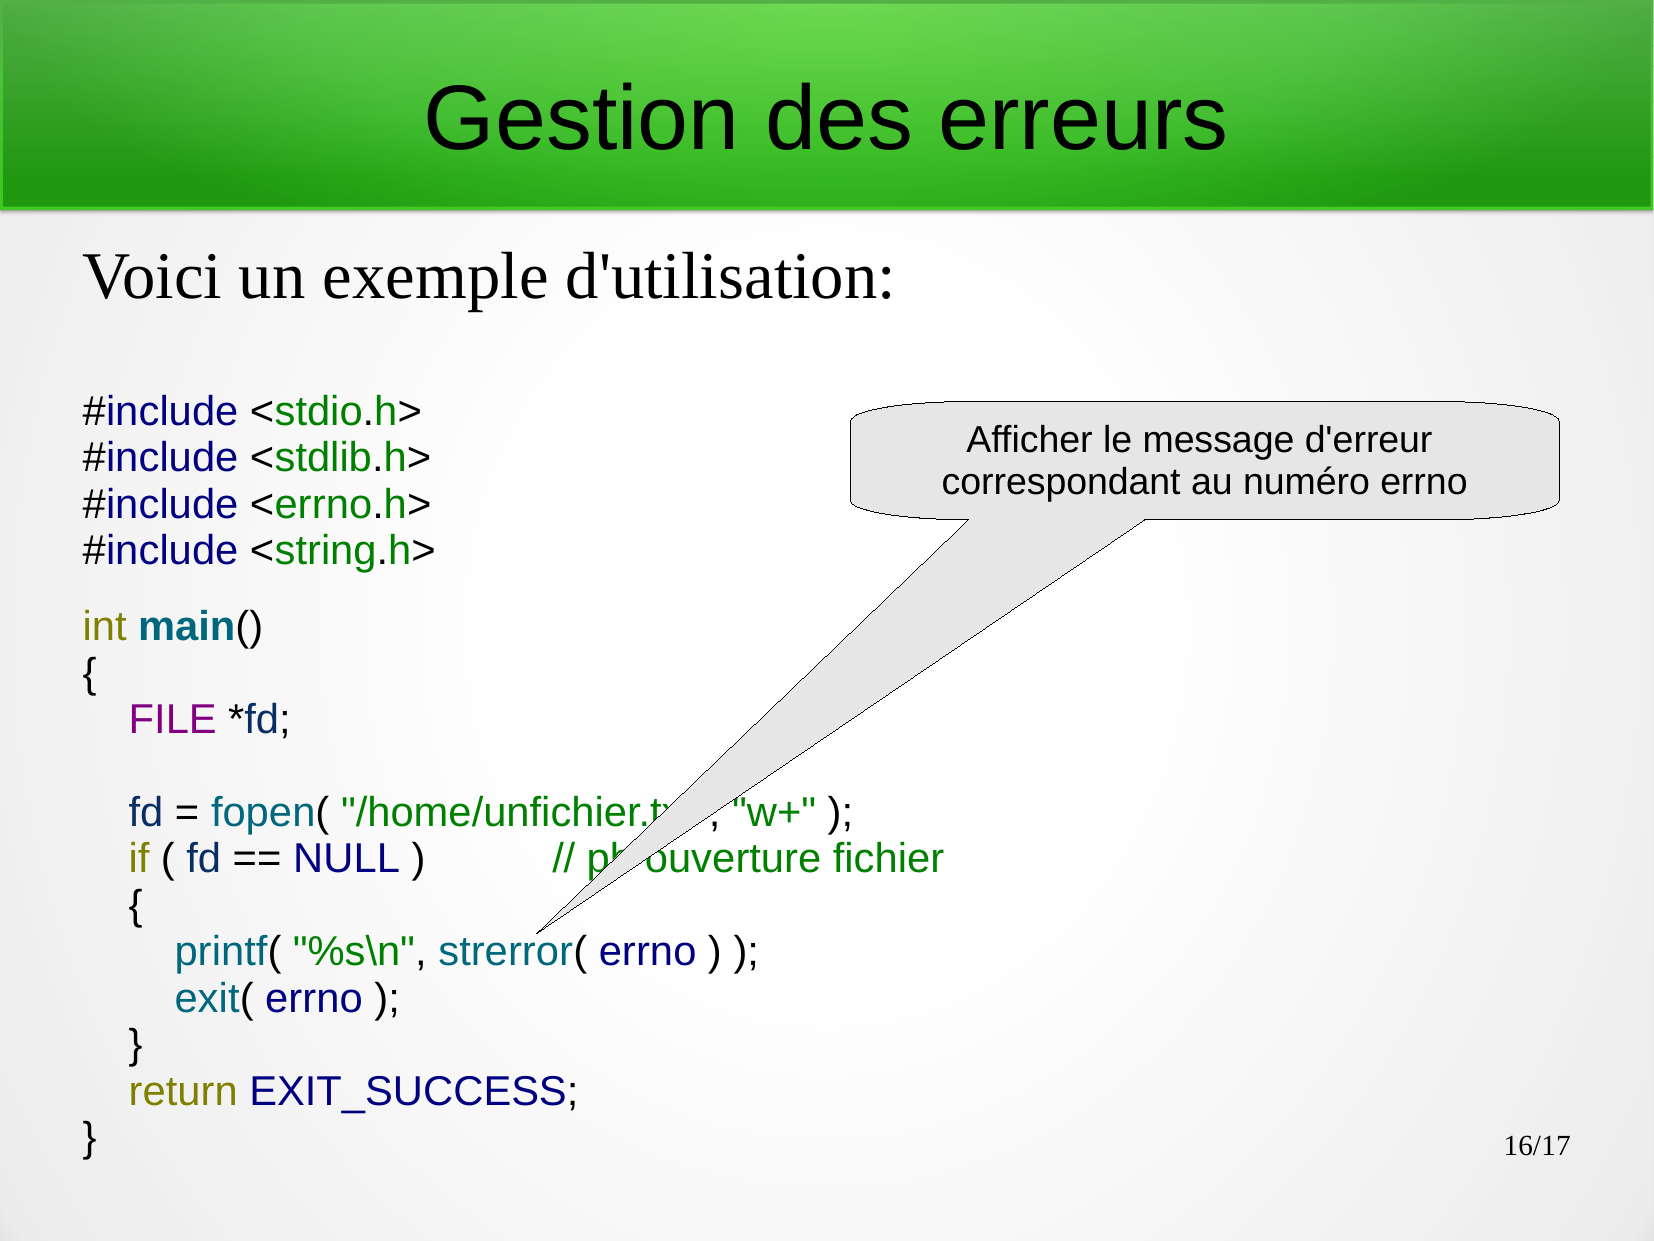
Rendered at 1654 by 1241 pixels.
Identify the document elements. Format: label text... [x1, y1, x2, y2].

text_box Afficher le message d'erreur correspondant au numéro errno [536, 401, 1560, 934]
title Gestion des erreurs [82, 47, 1571, 189]
subtitle Voici un exemple d'utilisation: #include <stdio.h> #include <stdlib.h> #include <errno.h> #include <string.h> int main() { FILE *fd; fd = fopen( "/home/unfichier.txt", "w+" ); if ( fd == NULL ) // pb ouverture fichier { printf( "%s\n", strerror( errno ) ); exit( errno ); } return EXIT_SUCCESS; } [82, 238, 1571, 1161]
